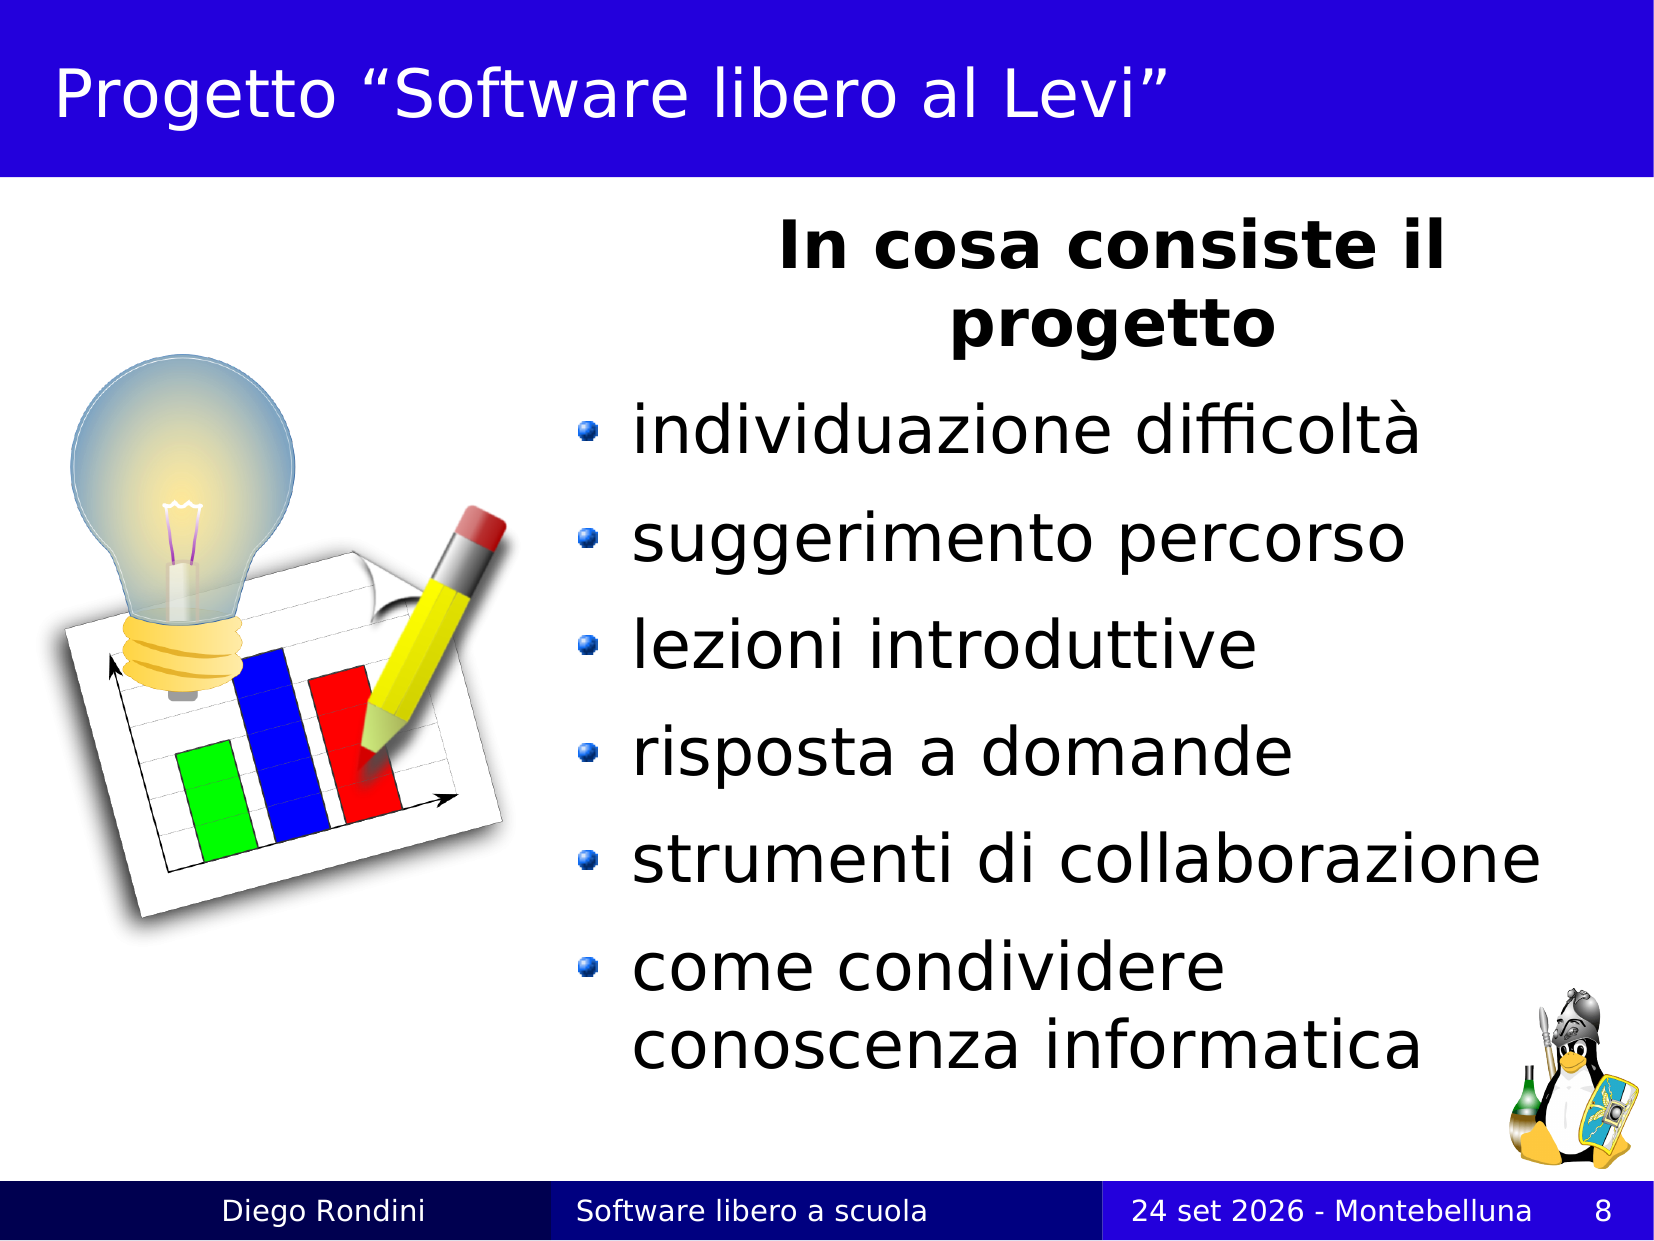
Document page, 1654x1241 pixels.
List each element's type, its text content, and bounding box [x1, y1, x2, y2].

list In cosa consiste il progetto individuazione difficoltà suggerimento percorso lezioni introduttive risposta a domande strumenti di collaborazione come condividere conoscenza informatica [561, 206, 1595, 1084]
title Progetto “Software libero al Levi” [29, 0, 1518, 198]
picture [29, 354, 525, 955]
picture [1509, 988, 1639, 1169]
